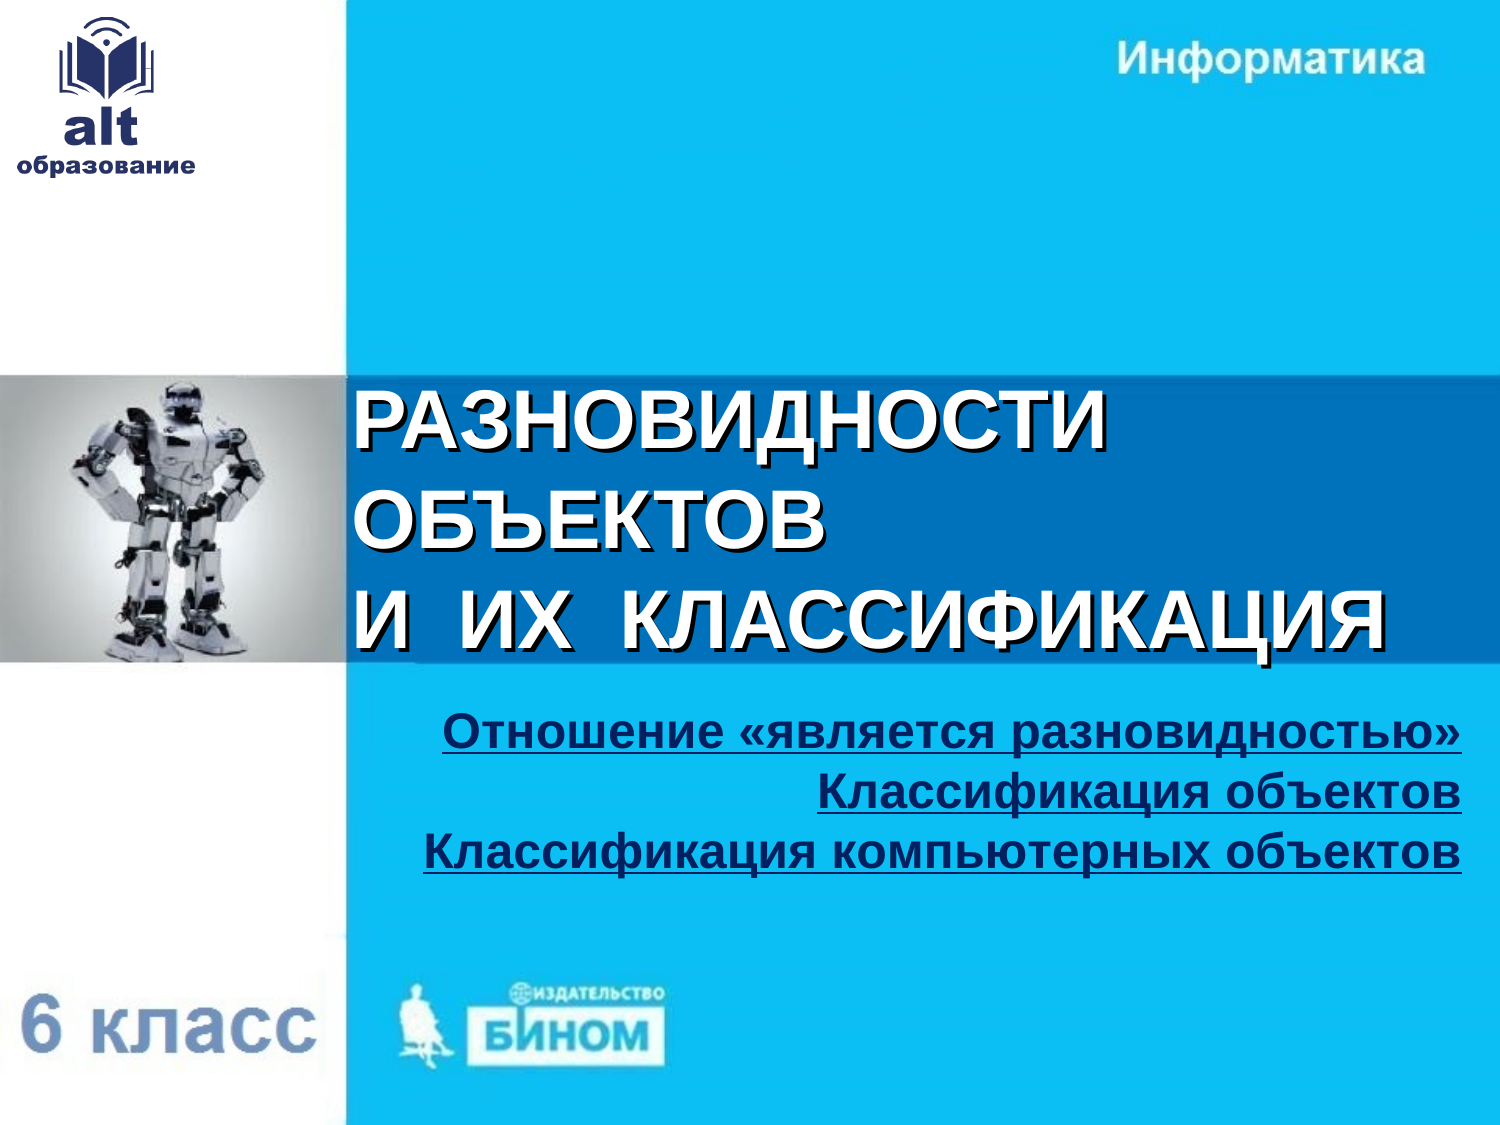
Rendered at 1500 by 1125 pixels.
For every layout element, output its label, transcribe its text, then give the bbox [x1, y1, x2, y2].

picture [1115, 37, 1428, 86]
picture [0, 0, 352, 1125]
title РАЗНОВИДНОСТИ ОБЪЕКТОВ И ИХ КЛАССИФИКАЦИЯ [336, 361, 1500, 670]
picture [393, 977, 671, 1073]
text_box Отношение «является разновидностью» Классификация объектов Классификация компьютерных объектов [398, 691, 1477, 887]
